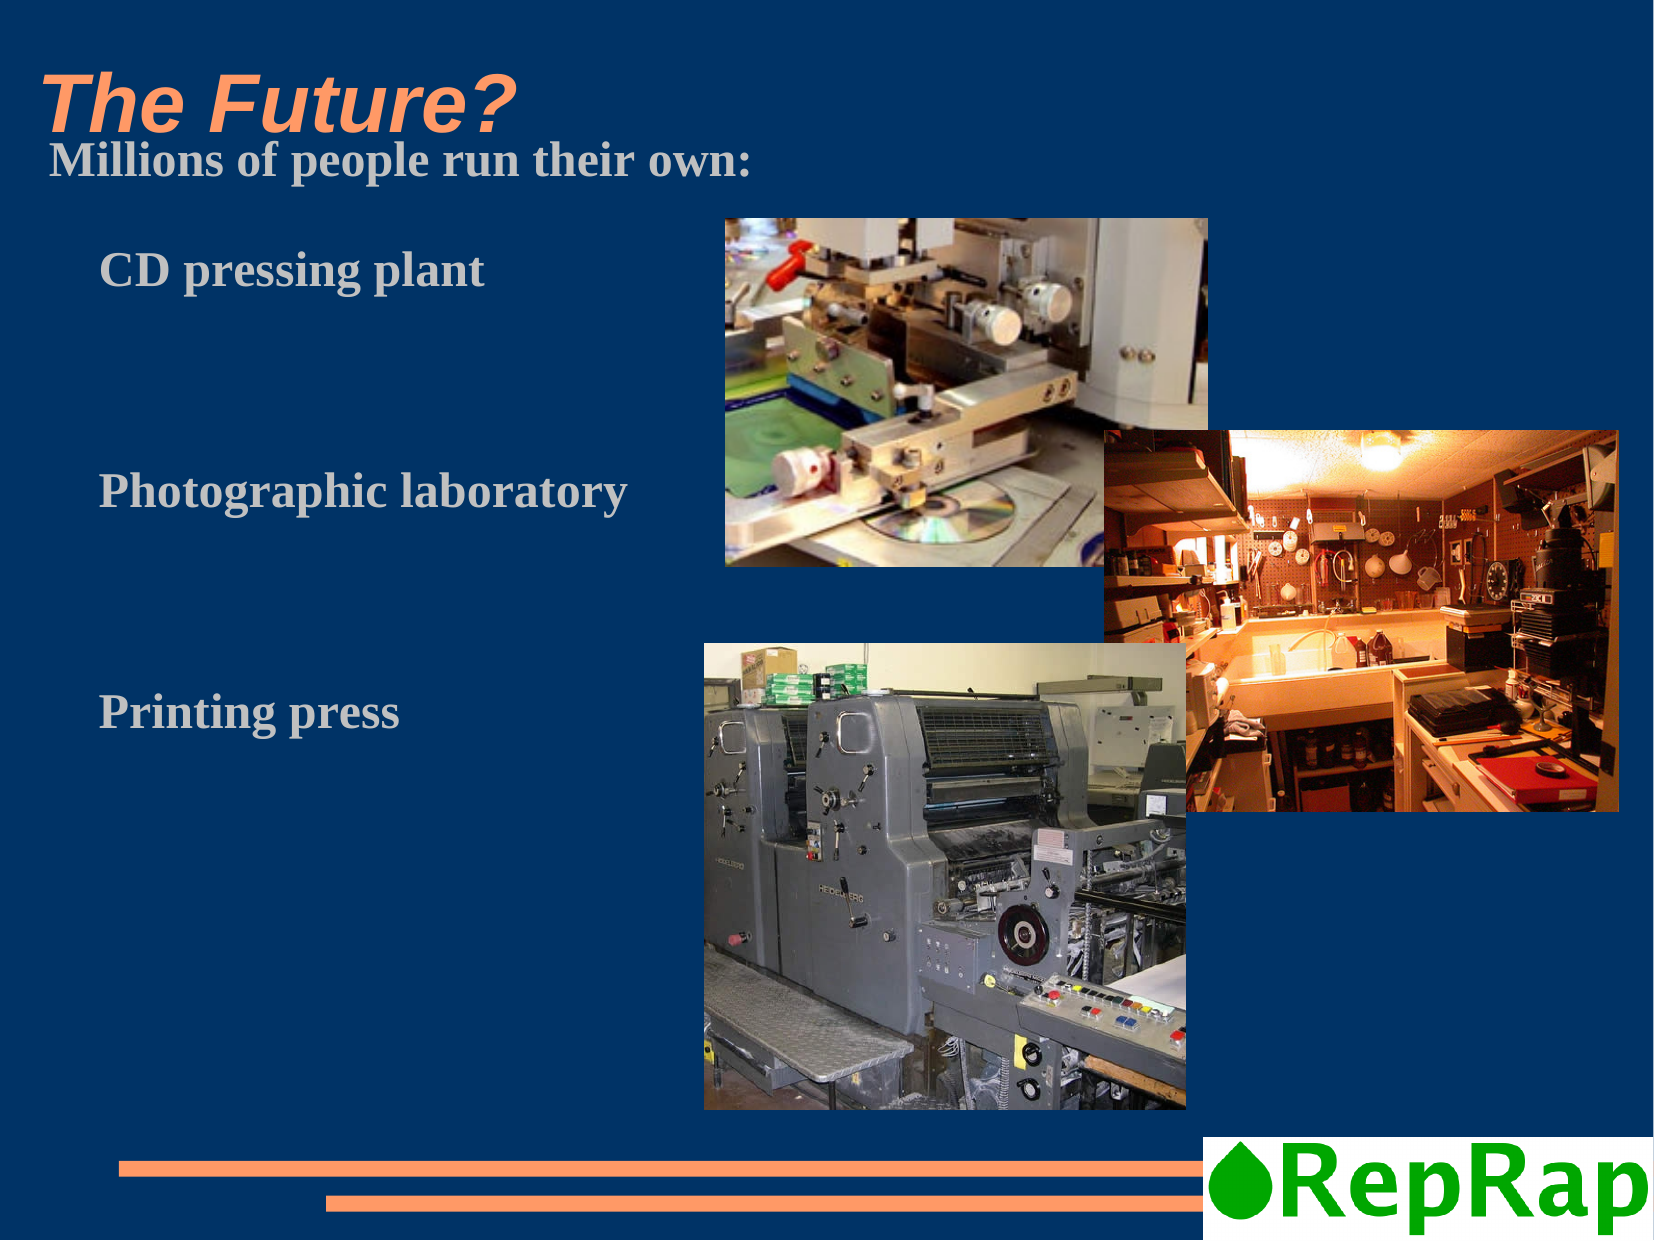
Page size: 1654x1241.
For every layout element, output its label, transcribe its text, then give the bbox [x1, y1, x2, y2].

picture [1203, 1137, 1654, 1241]
text_box Millions of people run their own: CD pressing plant Photographic laboratory Printing press [48, 20, 1417, 1162]
title The Future? [37, 0, 1532, 208]
picture [704, 218, 1619, 1110]
